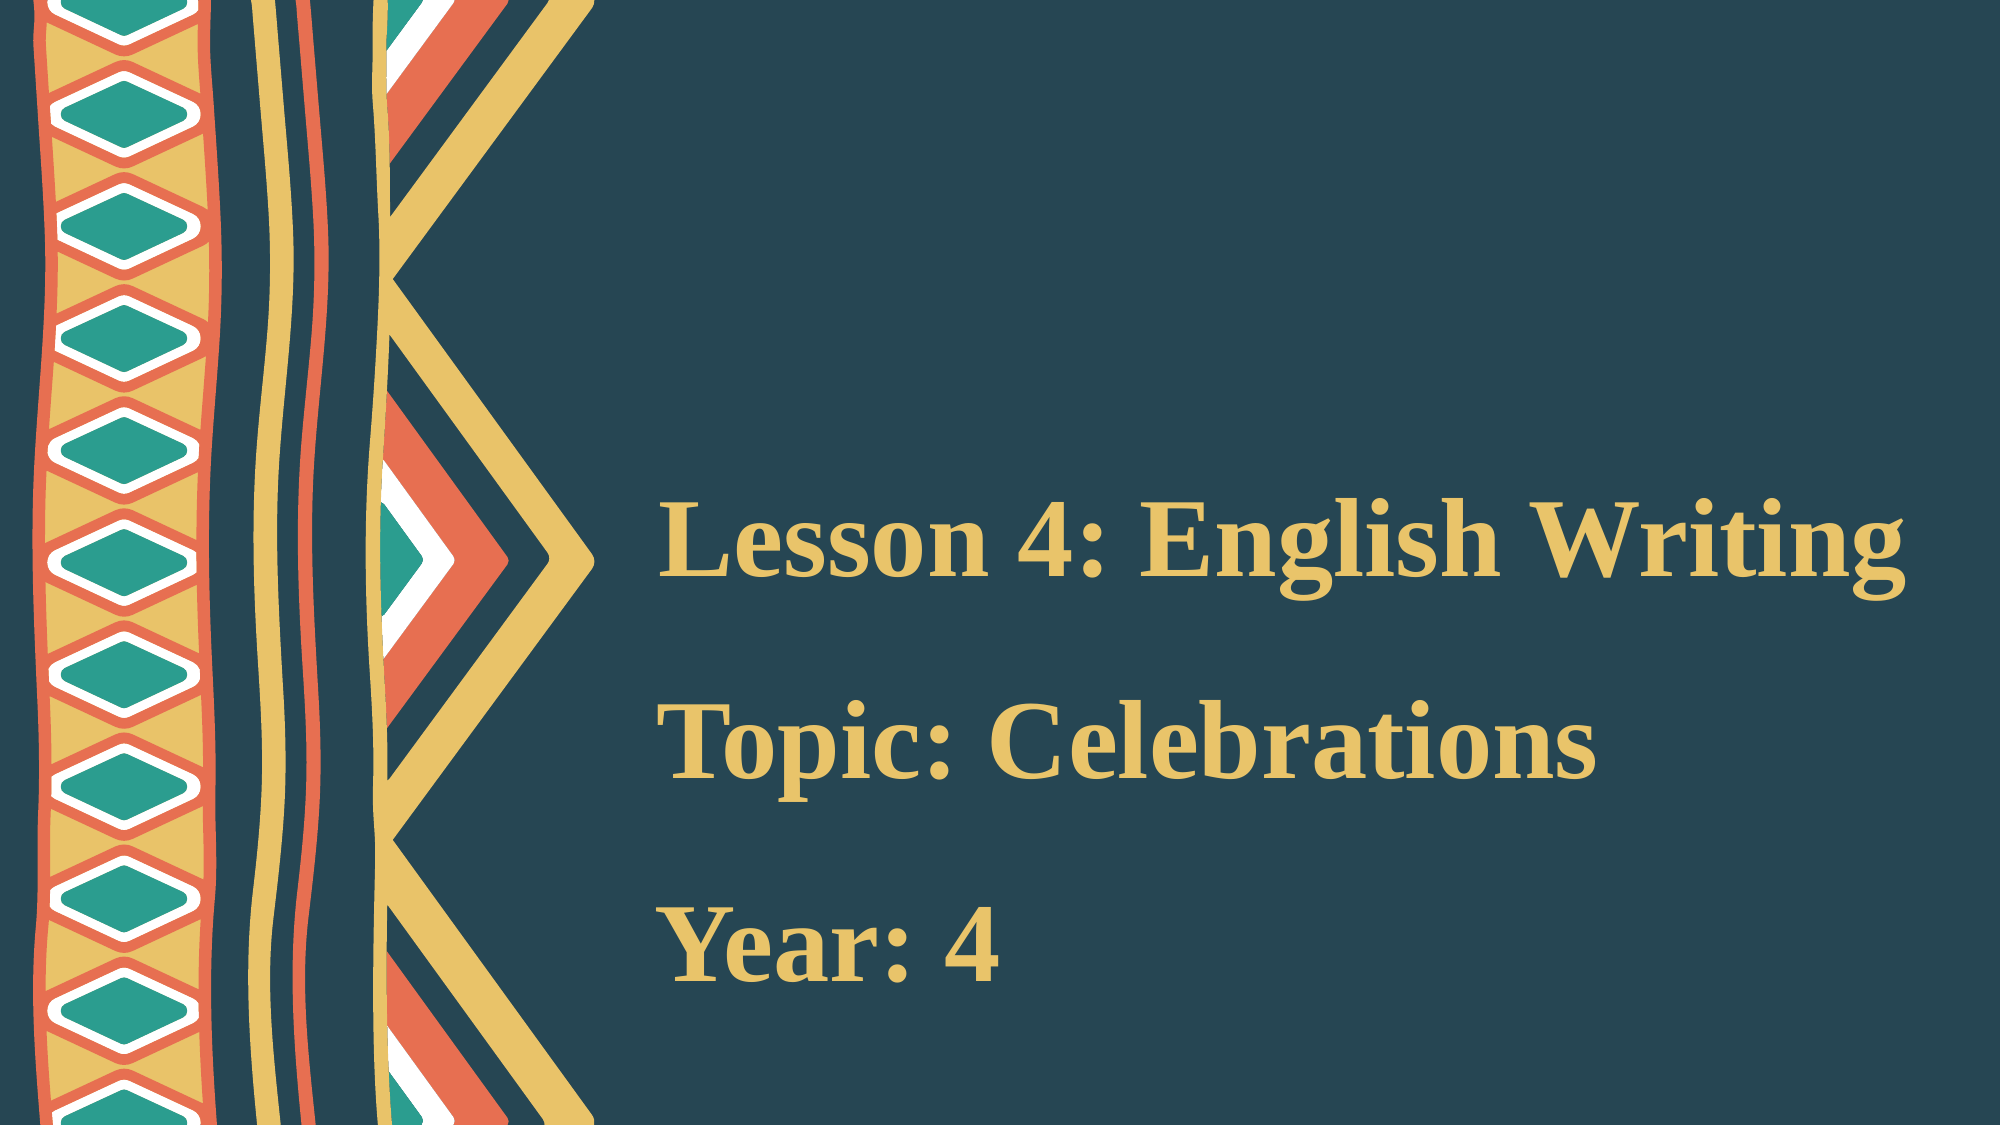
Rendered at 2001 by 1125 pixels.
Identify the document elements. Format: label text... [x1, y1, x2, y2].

title Lesson 4: English Writing Topic: Celebrations Year: 4 [508, 388, 2000, 607]
